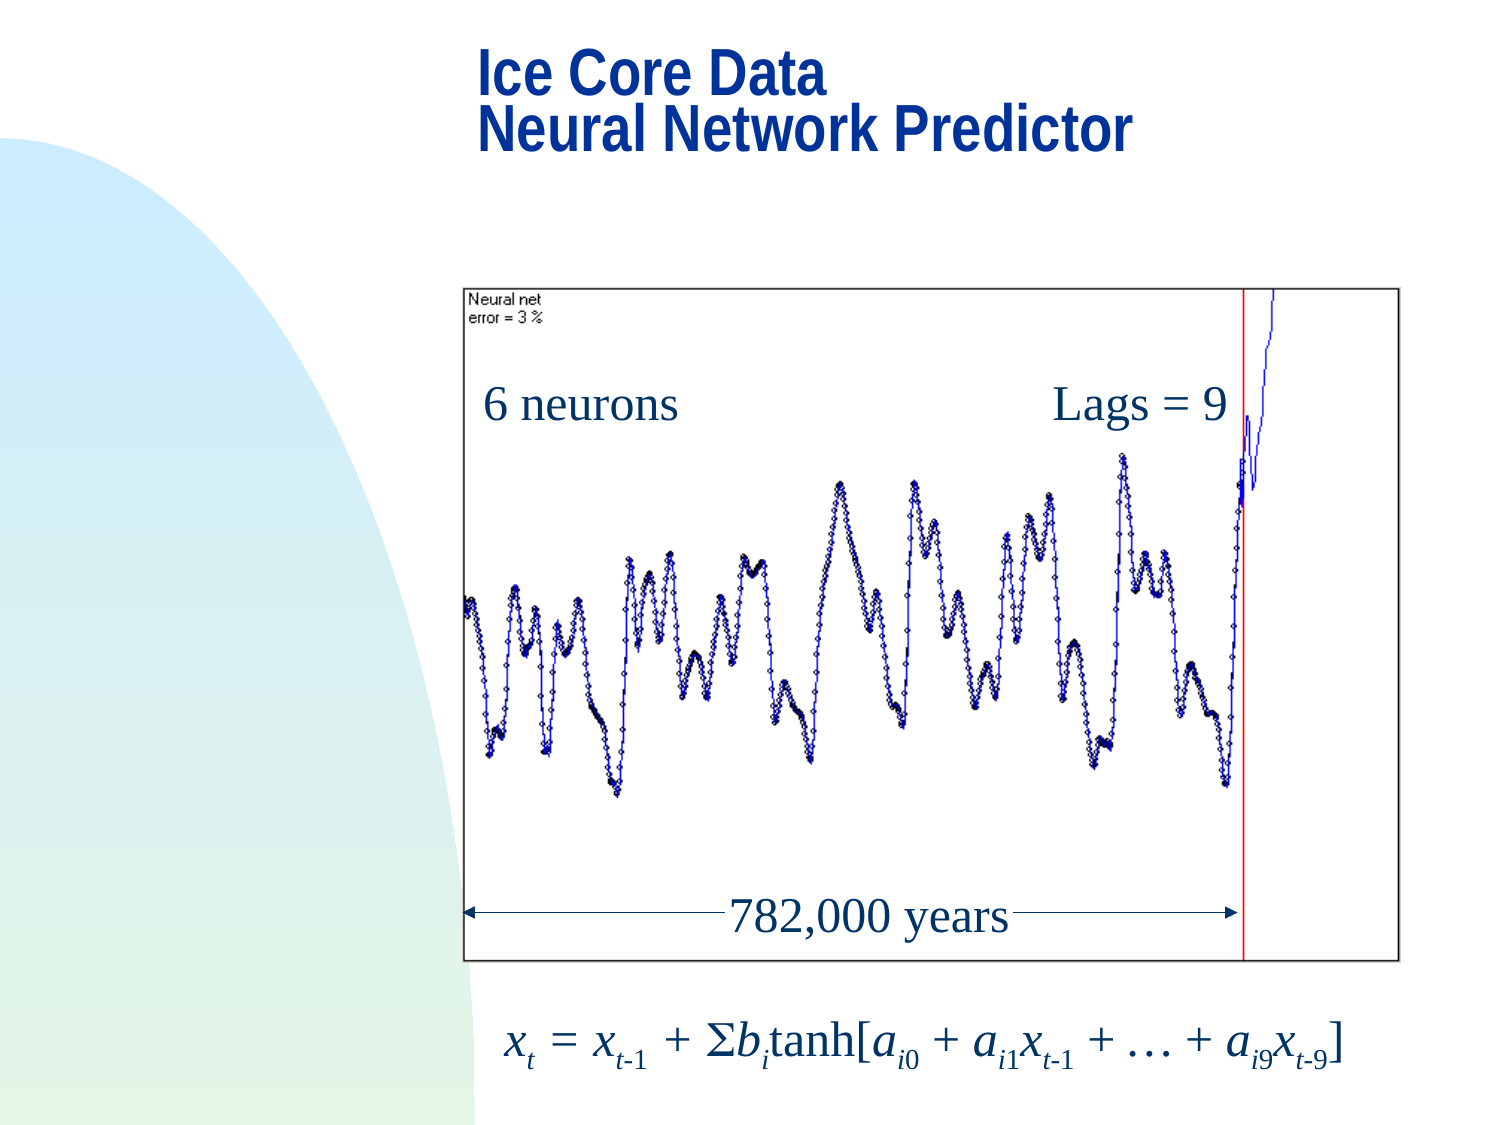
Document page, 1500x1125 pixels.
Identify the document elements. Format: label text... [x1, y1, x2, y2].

text_box Lags = 9 [1037, 362, 1243, 438]
title Ice Core Data Neural Network Predictor [462, 12, 1463, 201]
text_box xt = xt-1 + bitanh[ai0 + ai1xt-1 + … + ai9xt-9] [489, 998, 1360, 1083]
text_box 6 neurons [462, 362, 700, 438]
picture [462, 287, 1401, 963]
text_box 782,000 years [713, 874, 1025, 951]
